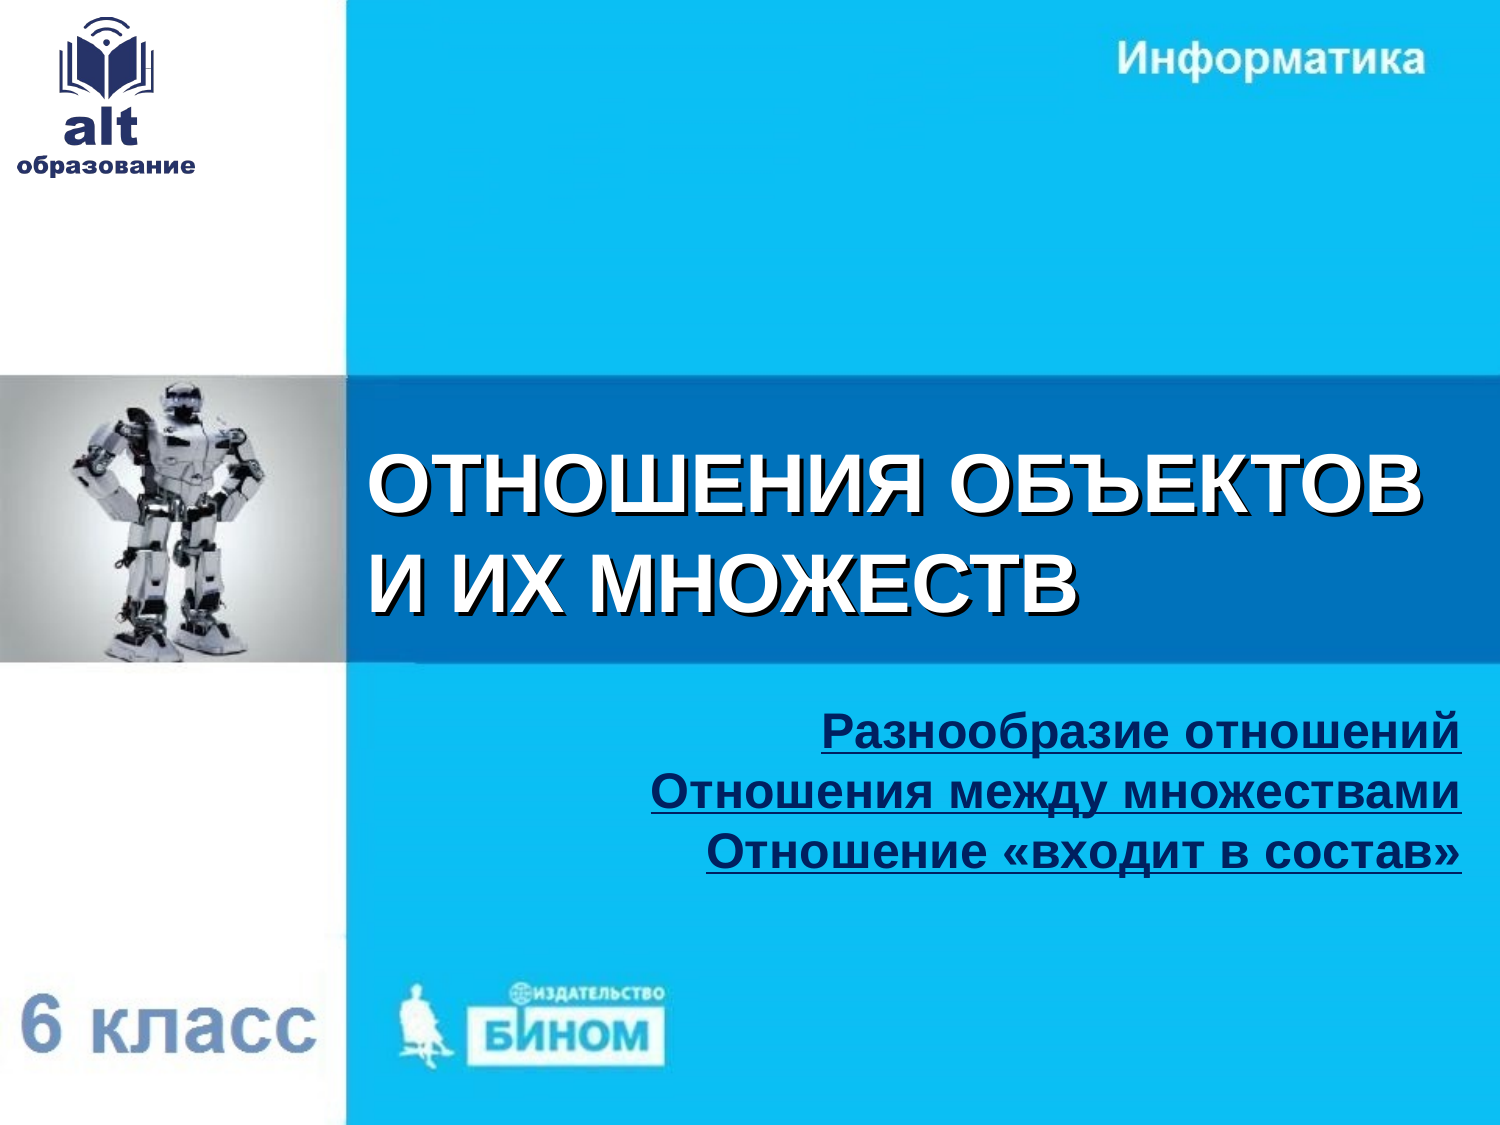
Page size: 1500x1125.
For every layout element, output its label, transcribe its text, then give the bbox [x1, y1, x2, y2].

picture [1115, 37, 1428, 86]
picture [393, 977, 671, 1073]
text_box Разнообразие отношений Отношения между множествами Отношение «входит в состав» [527, 691, 1477, 887]
picture [0, 0, 1500, 1125]
title ОТНОШЕНИЯ ОБЪЕКТОВ И ИХ МНОЖЕСТВ [351, 408, 1500, 651]
